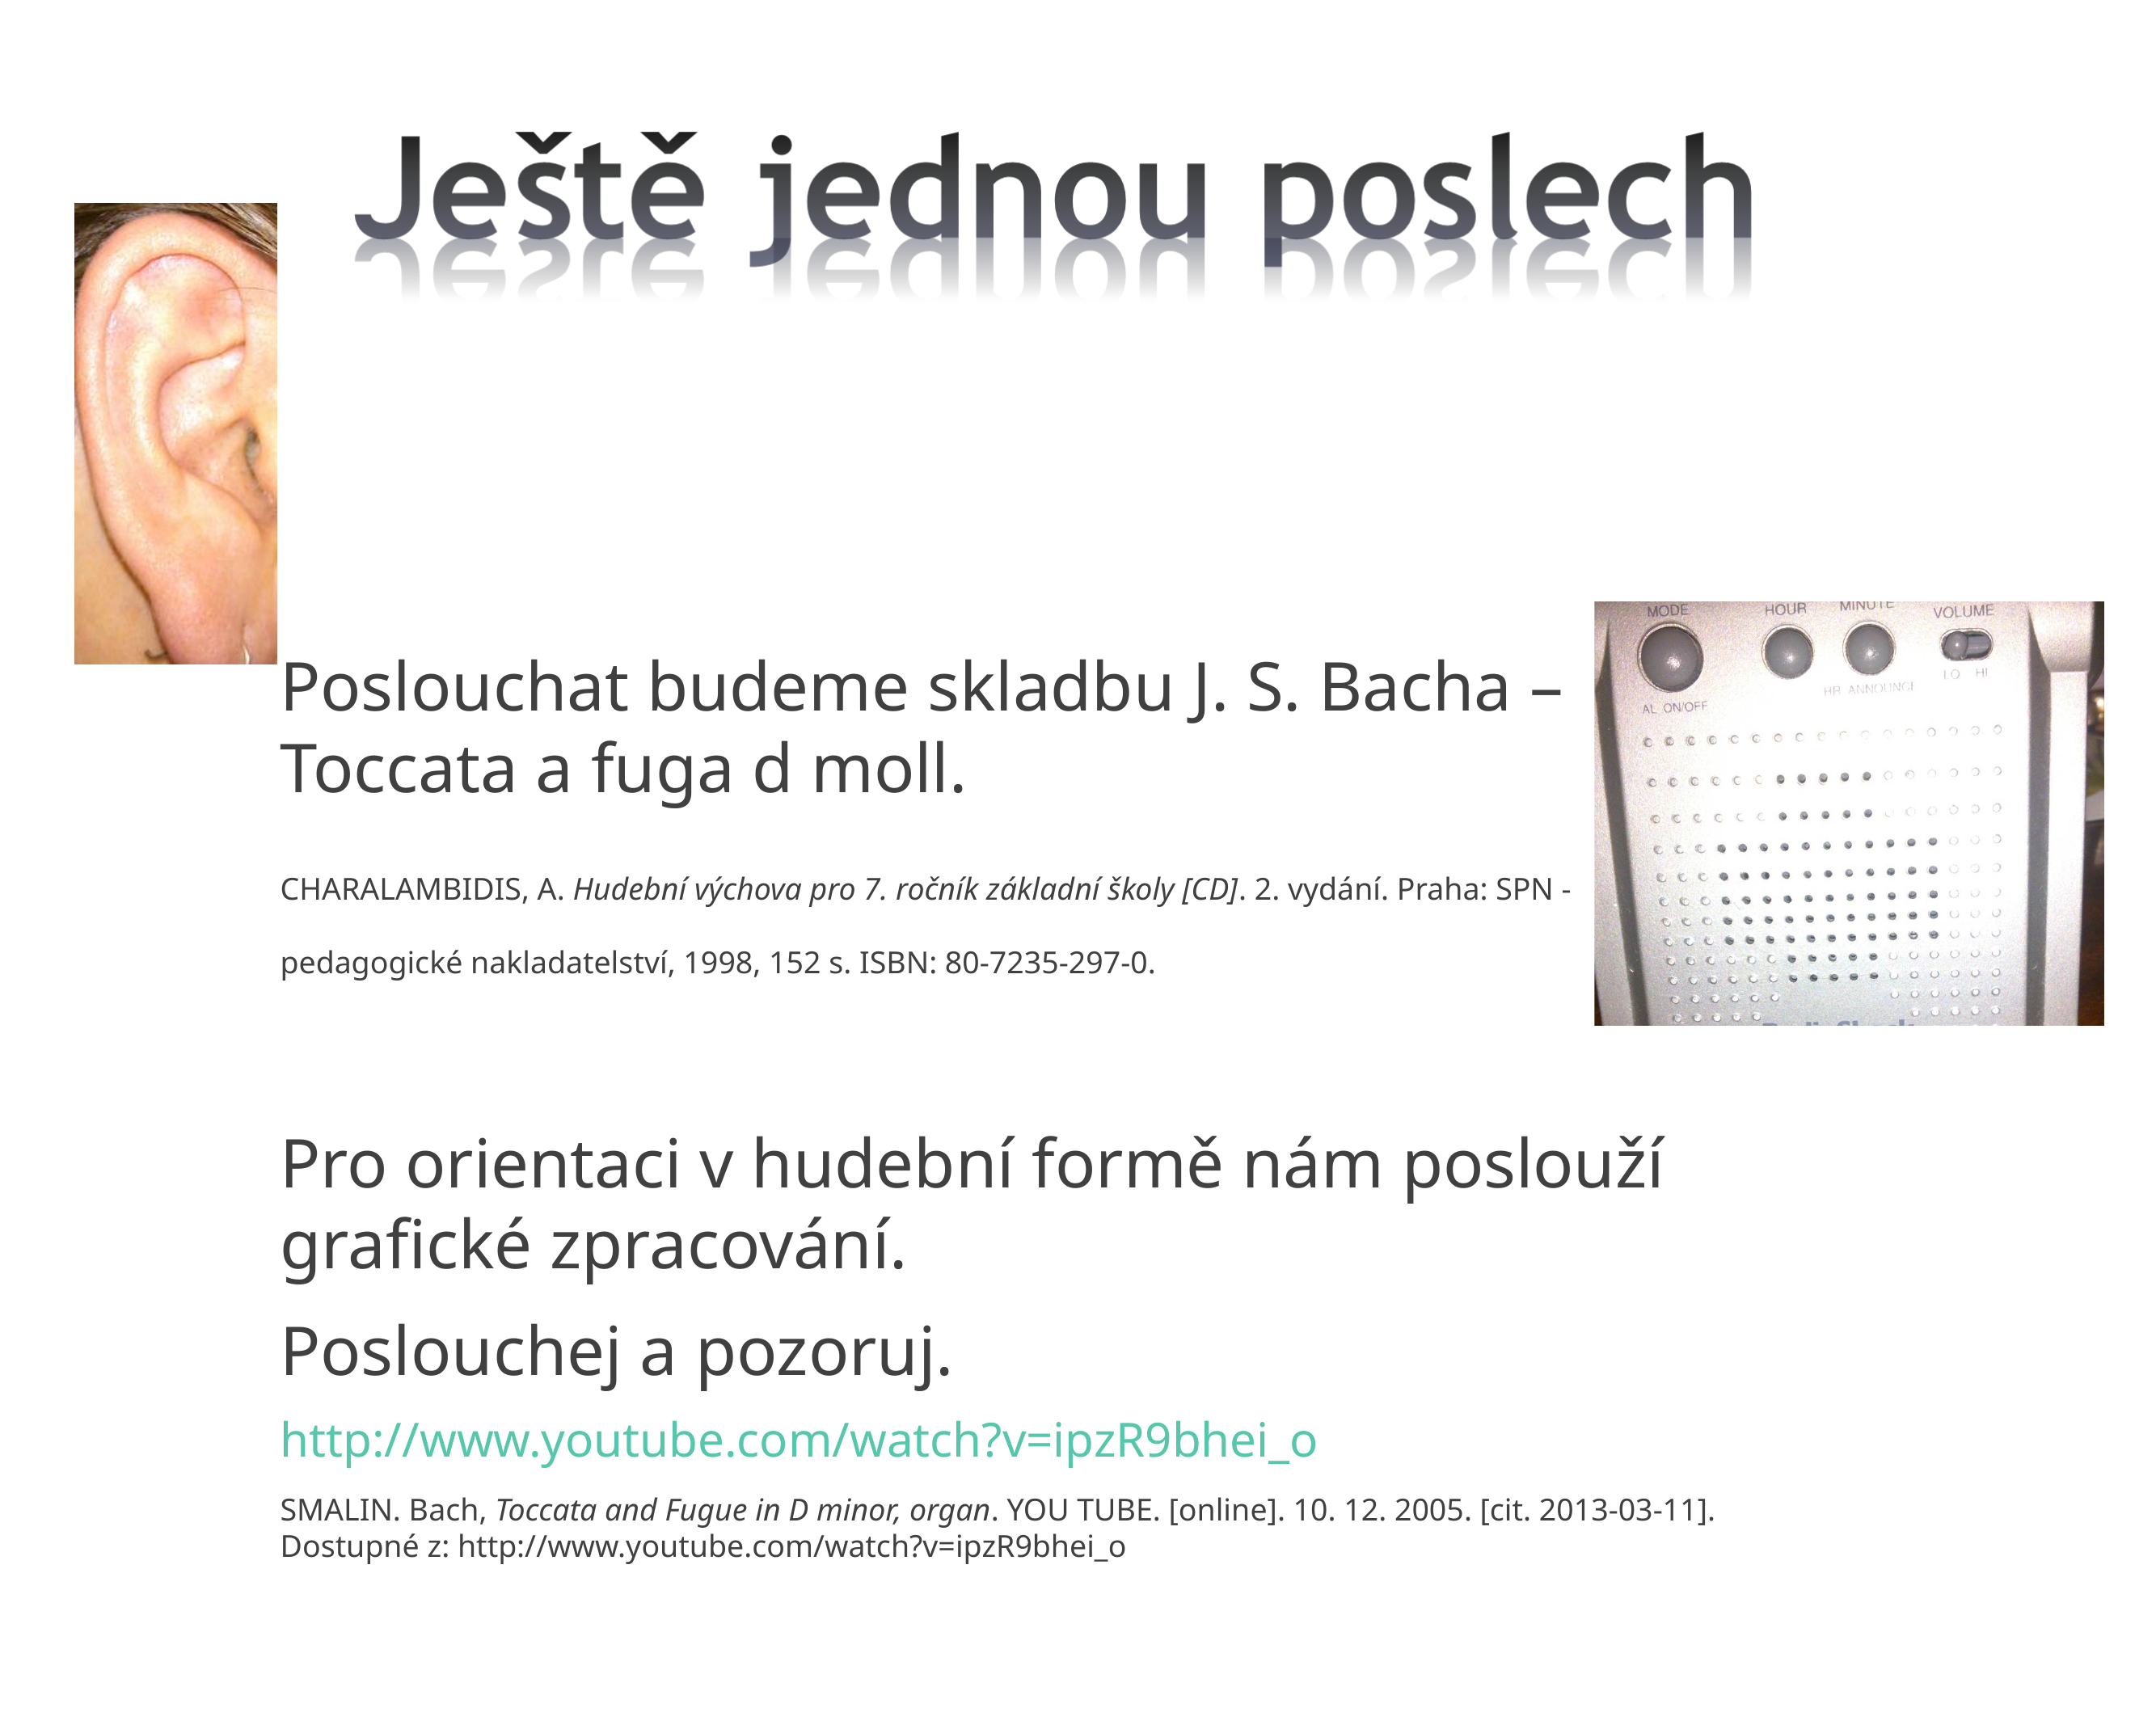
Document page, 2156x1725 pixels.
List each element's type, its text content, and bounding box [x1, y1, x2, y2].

picture [74, 203, 277, 664]
list Poslouchat budeme skladbu J. S. Bacha – Toccata a fuga d moll. CHARALAMBIDIS, A. Hudební výchova pro 7. ročník základní školy [CD]. 2. vydání. Praha: SPN - pedagogické nakladatelství, 1998, 152 s. ISBN: 80-7235-297-0. Pro orientaci v hudební formě nám poslouží grafické zpracování. Poslouchej a pozoruj. http://www.youtube.com/watch?v=ipzR9bhei_o SMALIN. Bach, Toccata and Fugue in D minor, organ. YOU TUBE. [online]. 10. 12. 2005. [cit. 2013-03-11]. Dostupné z: http://www.youtube.com/watch?v=ipzR9bhei_o [247, 633, 1757, 1570]
text_box [247, 57, 1847, 377]
picture [1594, 601, 2104, 1026]
